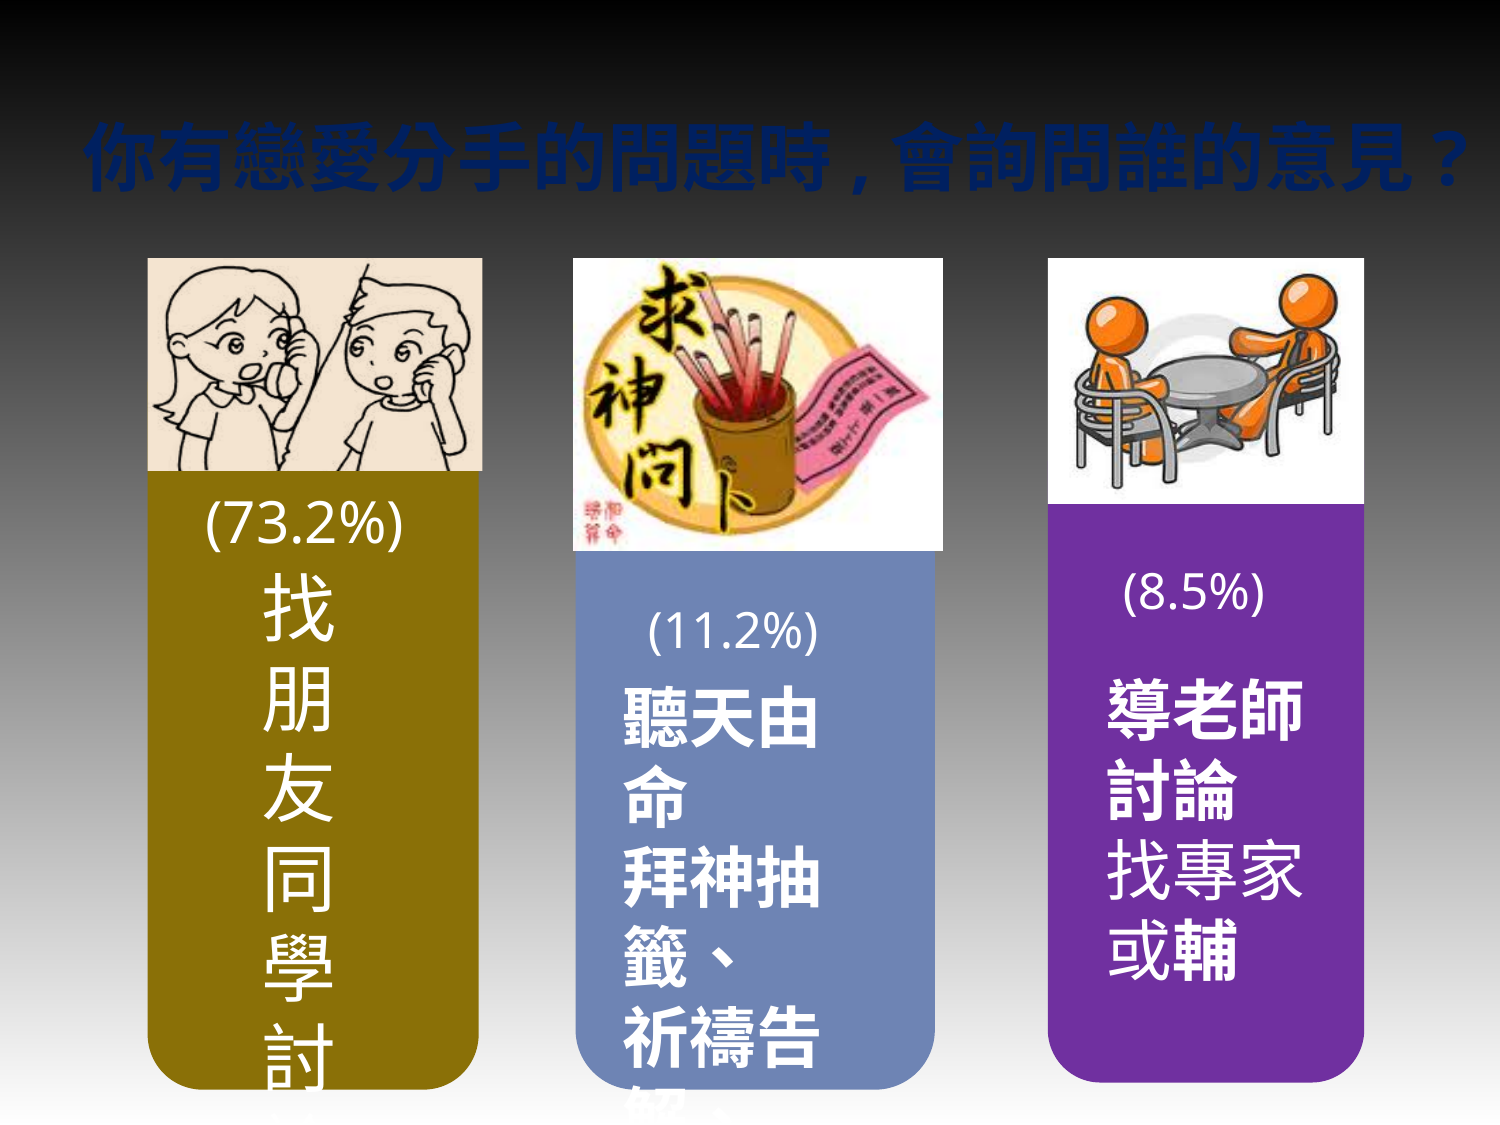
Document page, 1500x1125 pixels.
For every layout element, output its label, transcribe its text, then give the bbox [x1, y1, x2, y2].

picture [573, 258, 943, 551]
text_box (73.2%) [190, 477, 475, 563]
text_box 找朋友同學討論 [273, 1070, 285, 1083]
picture [1047, 258, 1365, 504]
text_box [147, 471, 479, 1090]
text_box 導老師討論 找專家或輔 [1090, 661, 1325, 1078]
picture [147, 258, 483, 471]
text_box (8.5%) [1108, 552, 1353, 627]
text_box 找朋友同學討論 [246, 563, 368, 1083]
text_box (11.2%) [633, 591, 878, 667]
text_box [575, 551, 935, 1090]
text_box [273, 1083, 318, 1090]
text_box 你有戀愛分手的問題時,會詢問誰的意見? [67, 54, 1447, 208]
text_box 聽天由命 拜神抽籤、 祈禱告解、 [607, 668, 875, 1098]
text_box [1047, 504, 1365, 1083]
